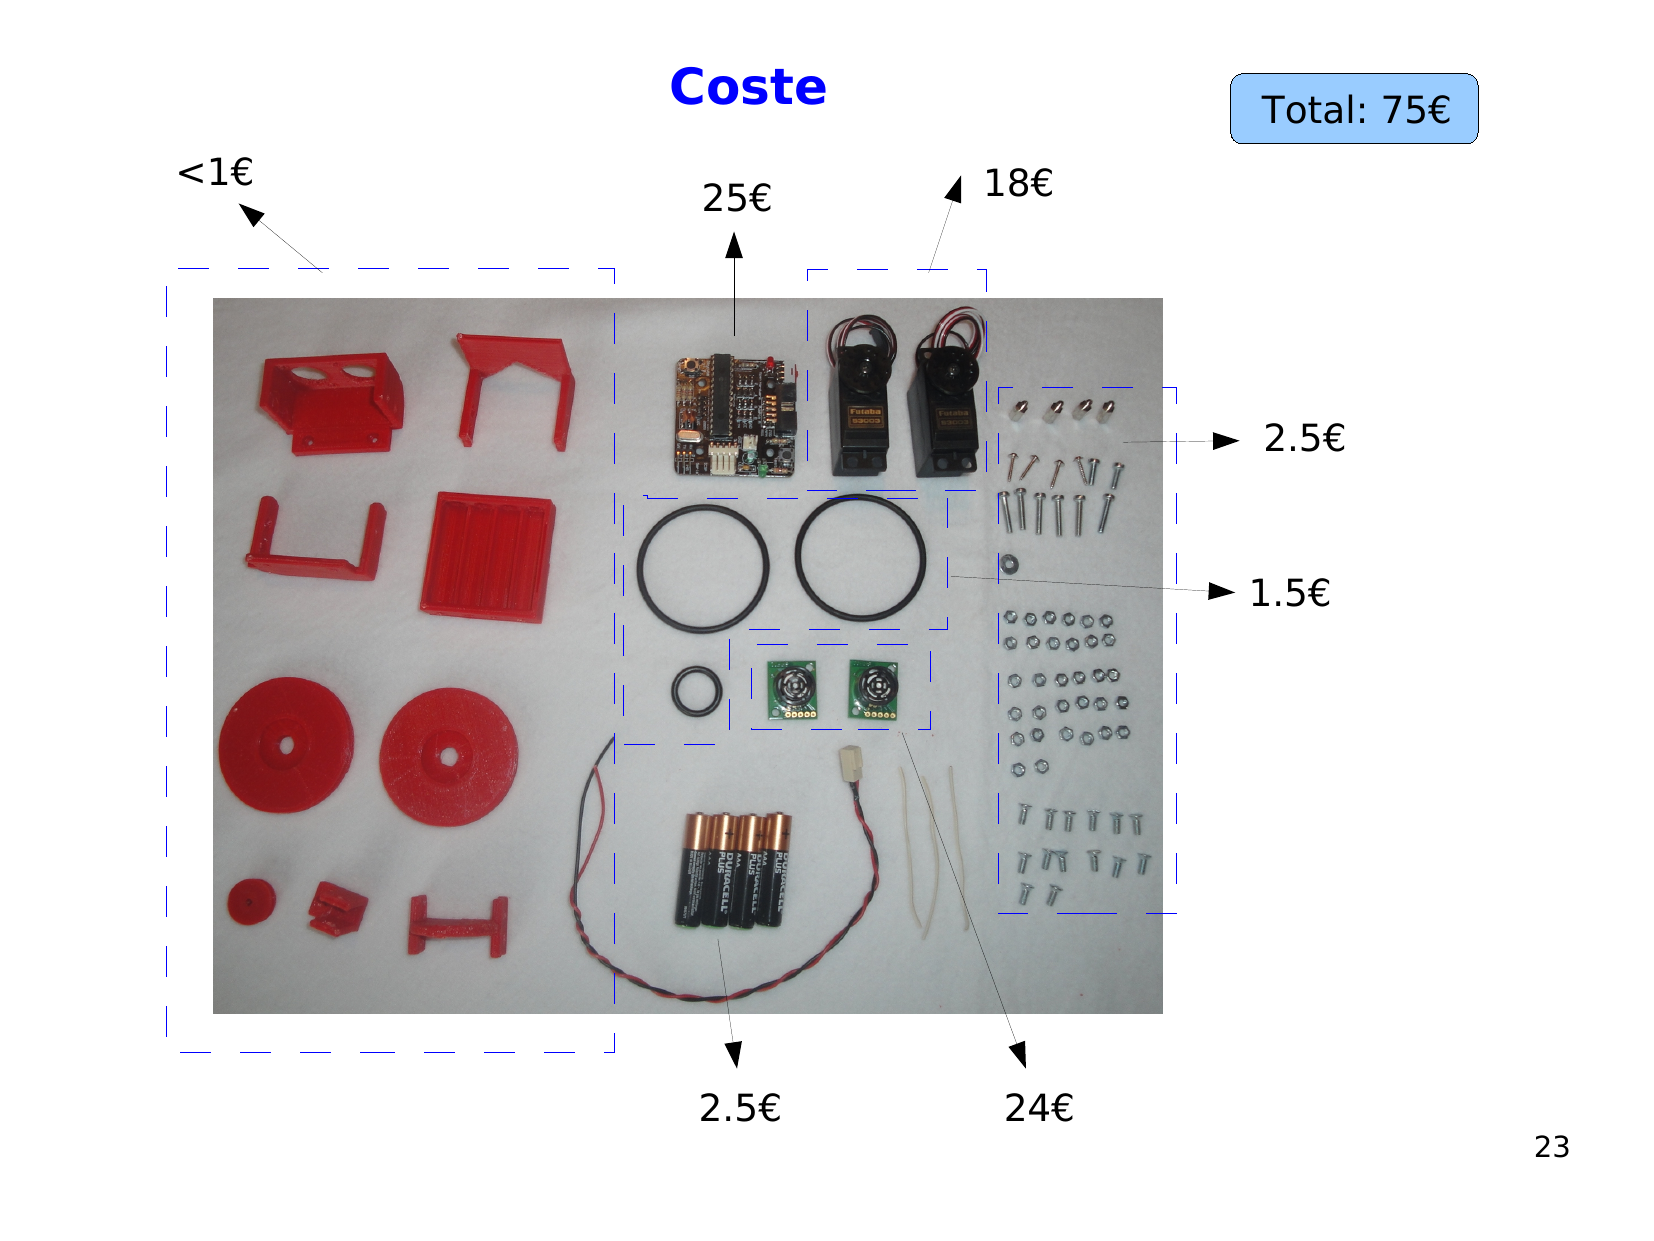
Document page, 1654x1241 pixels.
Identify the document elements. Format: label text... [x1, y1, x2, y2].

text_box [1230, 73, 1479, 144]
text_box 24€ [989, 1078, 1090, 1138]
text_box <1€ [160, 142, 270, 202]
text_box 25€ [686, 169, 788, 261]
text_box 18€ [968, 154, 1070, 214]
text_box Coste [655, 50, 1257, 125]
text_box 1.5€ [1233, 564, 1347, 623]
text_box 2.5€ [1248, 409, 1362, 469]
text_box 2.5€ [683, 1078, 797, 1138]
text_box Total: 75€ [1247, 81, 1467, 140]
picture [213, 298, 1163, 1014]
